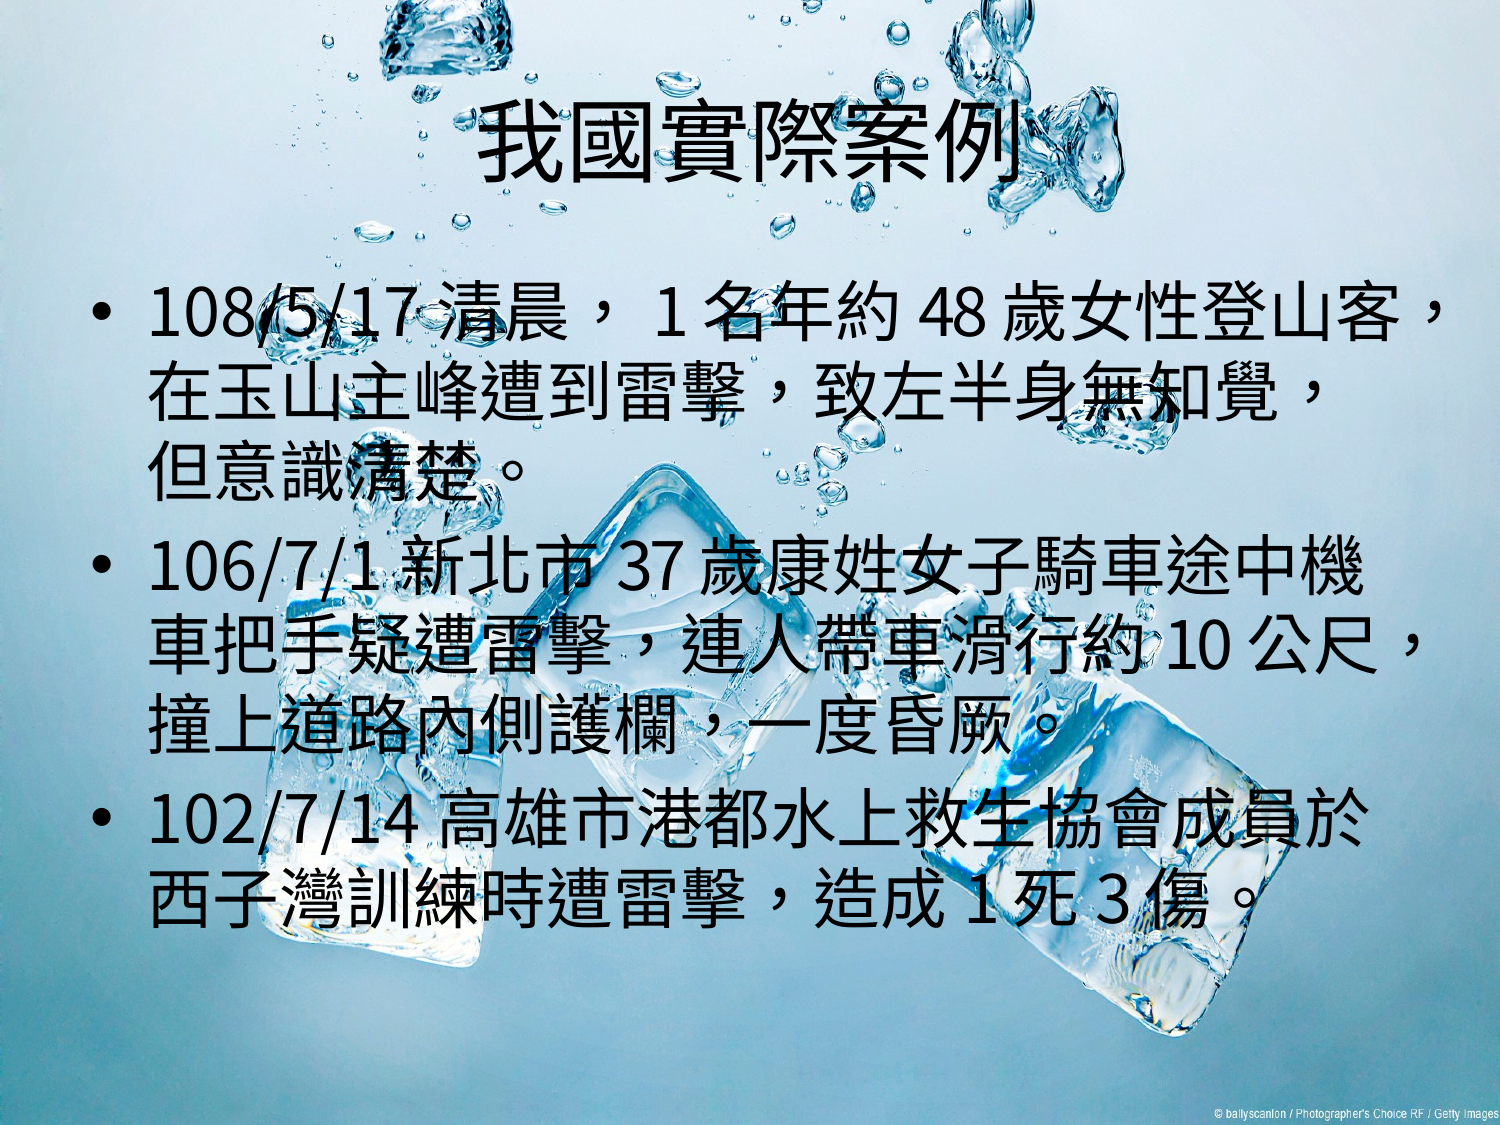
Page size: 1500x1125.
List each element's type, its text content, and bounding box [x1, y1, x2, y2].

picture [0, 0, 1500, 1125]
list 108/5/17清晨，1名年約48歲女性登山客，在玉山主峰遭到雷擊，致左半身無知覺，但意識清楚。 106/7/1新北市37歲康姓女子騎車途中機車把手疑遭雷擊，連人帶車滑行約10公尺，撞上道路內側護欄，一度昏厥。 102/7/14高雄市港都水上救生協會成員於西子灣訓練時遭雷擊，造成1死3傷。 [75, 262, 1425, 1005]
title 我國實際案例 [75, 45, 1425, 233]
